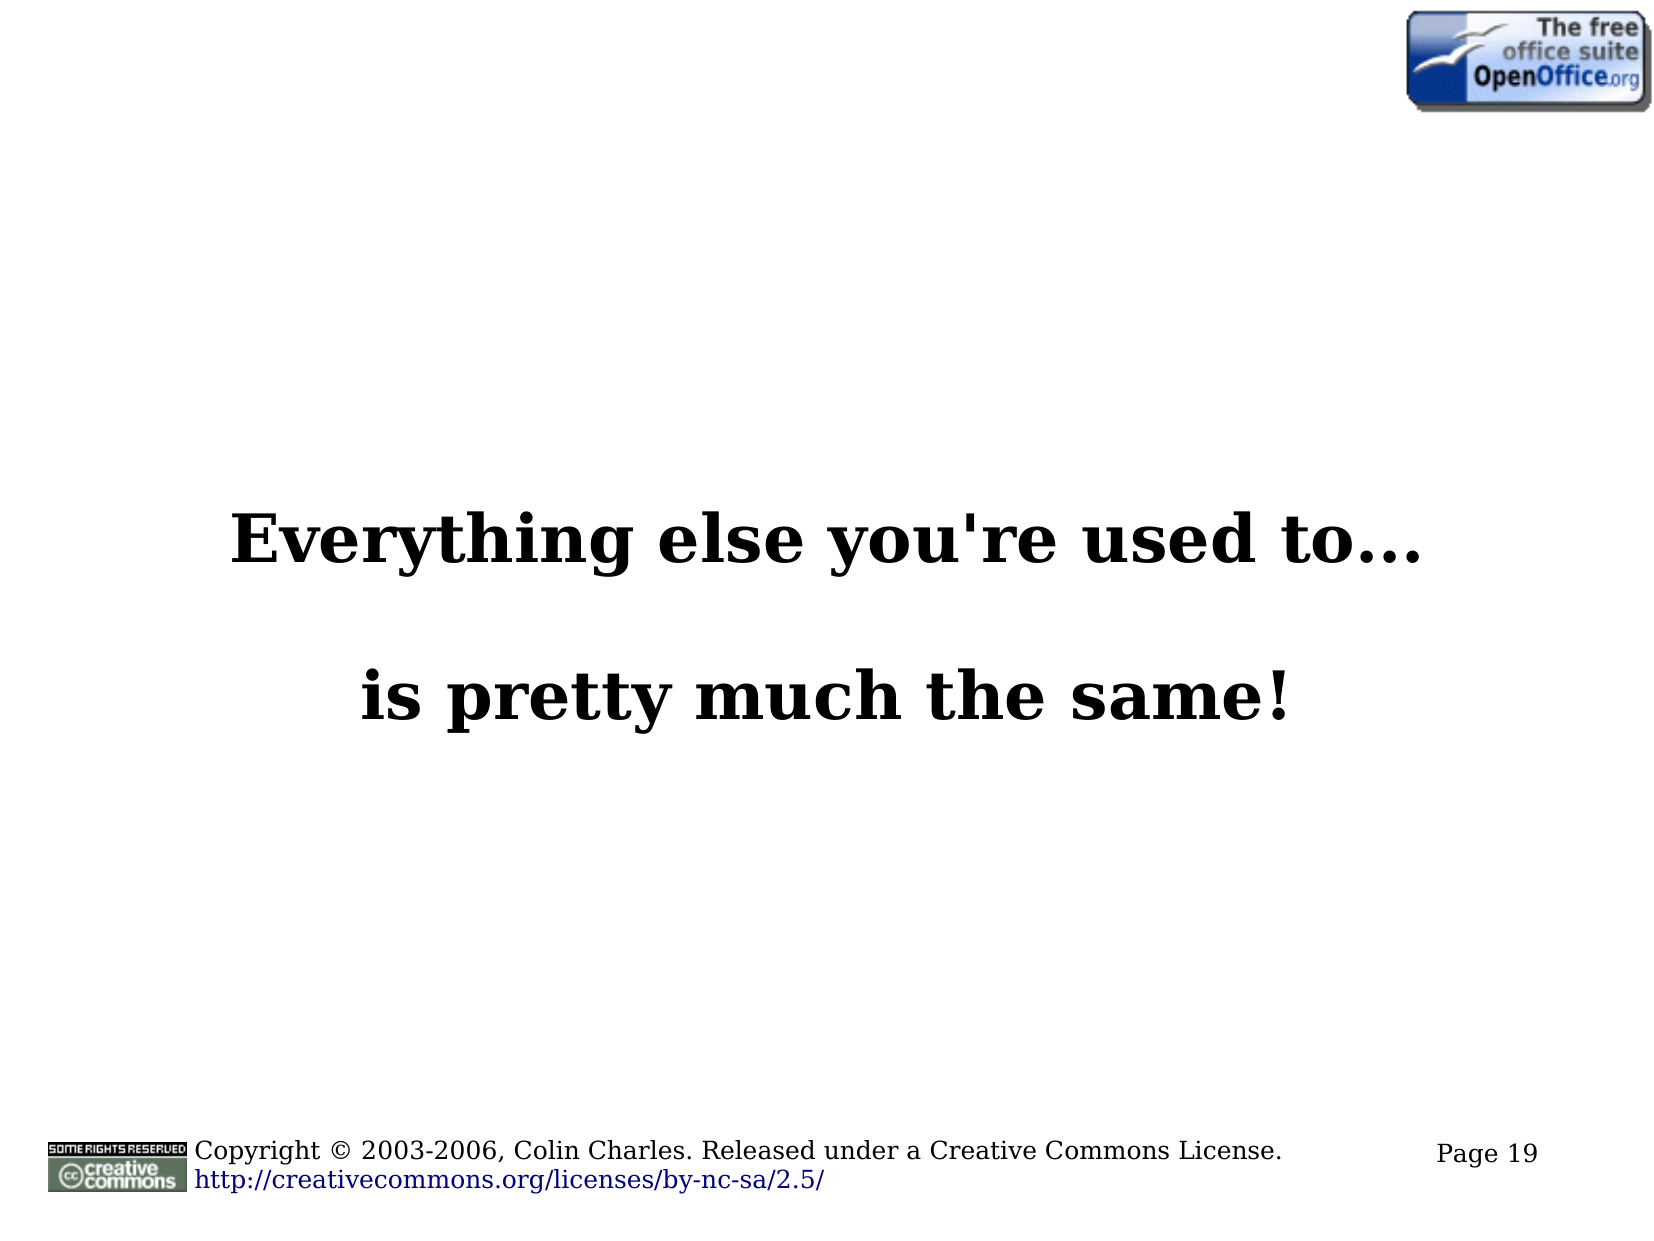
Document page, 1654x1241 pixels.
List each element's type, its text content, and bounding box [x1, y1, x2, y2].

picture [48, 1142, 187, 1192]
subtitle Everything else you're used to... is pretty much the same! [121, 226, 1534, 1008]
picture [1403, 0, 1654, 125]
